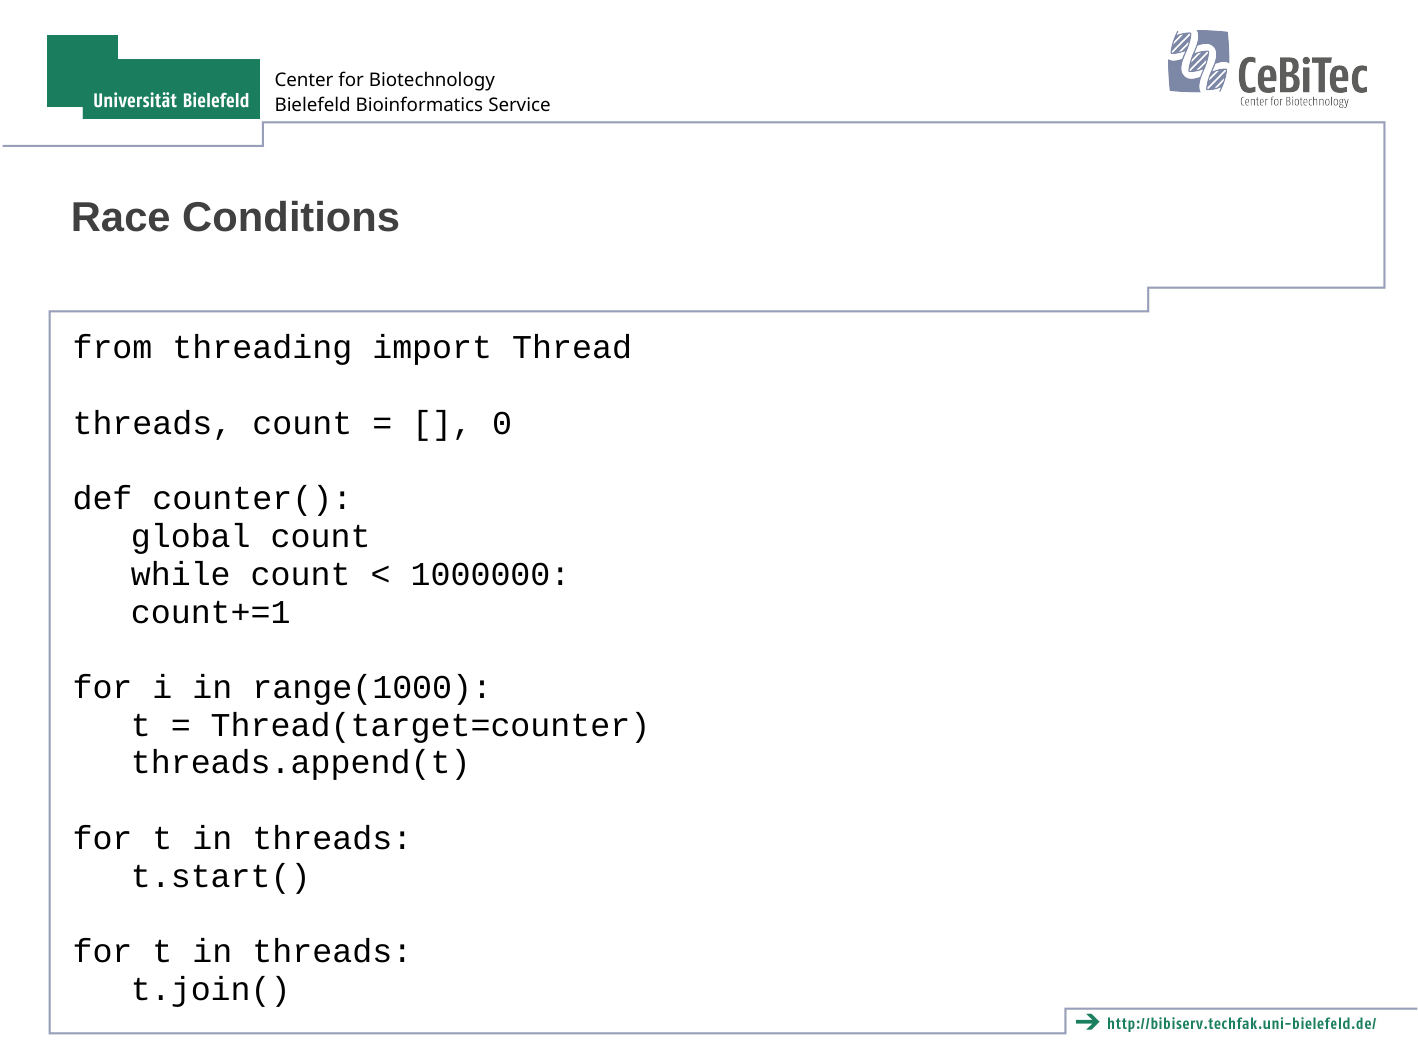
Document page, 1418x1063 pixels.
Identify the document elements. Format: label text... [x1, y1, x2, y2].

title Race Conditions [70, 159, 1359, 275]
list from threading import Thread threads, count = [], 0 def counter(): global count while count < 1000000: count+=1 for i in range(1000): t = Thread(target=counter) threads.append(t) for t in threads: t.start() for t in threads: t.join() [72, 331, 1371, 1029]
picture [2, 3, 1418, 1063]
